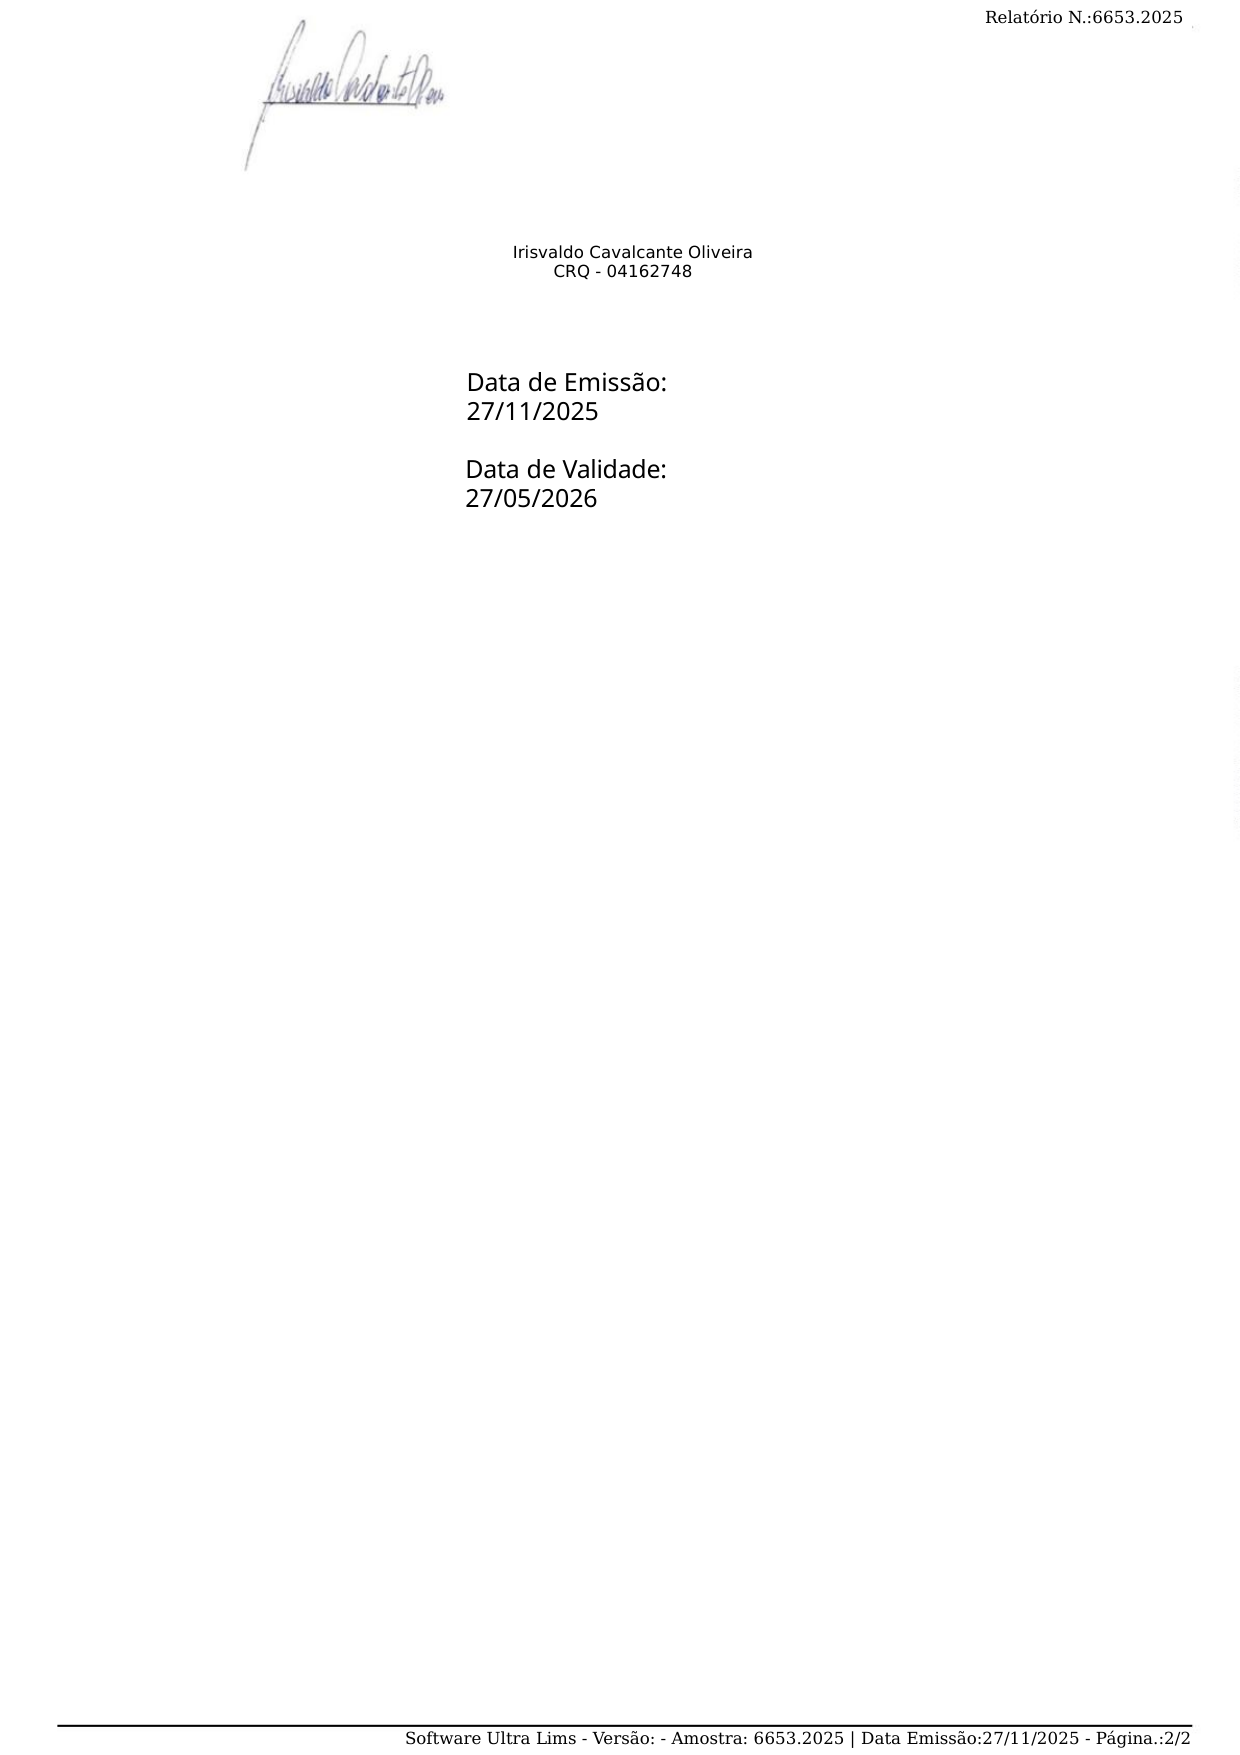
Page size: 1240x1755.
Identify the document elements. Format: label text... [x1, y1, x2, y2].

text_box Software Ultra Lims - Versão: - Amostra: 6653.2025 | Data Emissão:27/11/2025 - Página.:2/2 [405, 1728, 1216, 1748]
text_box Data de Emissão: 27/11/2025 Data de Validade: 27/05/2026 [465, 367, 801, 513]
text_box [0, 0, 1240, 1755]
text_box Irisvaldo Cavalcante Oliveira CRQ - 04162748 [513, 242, 777, 281]
text_box Relatório N.:6653.2025 [985, 7, 1209, 28]
